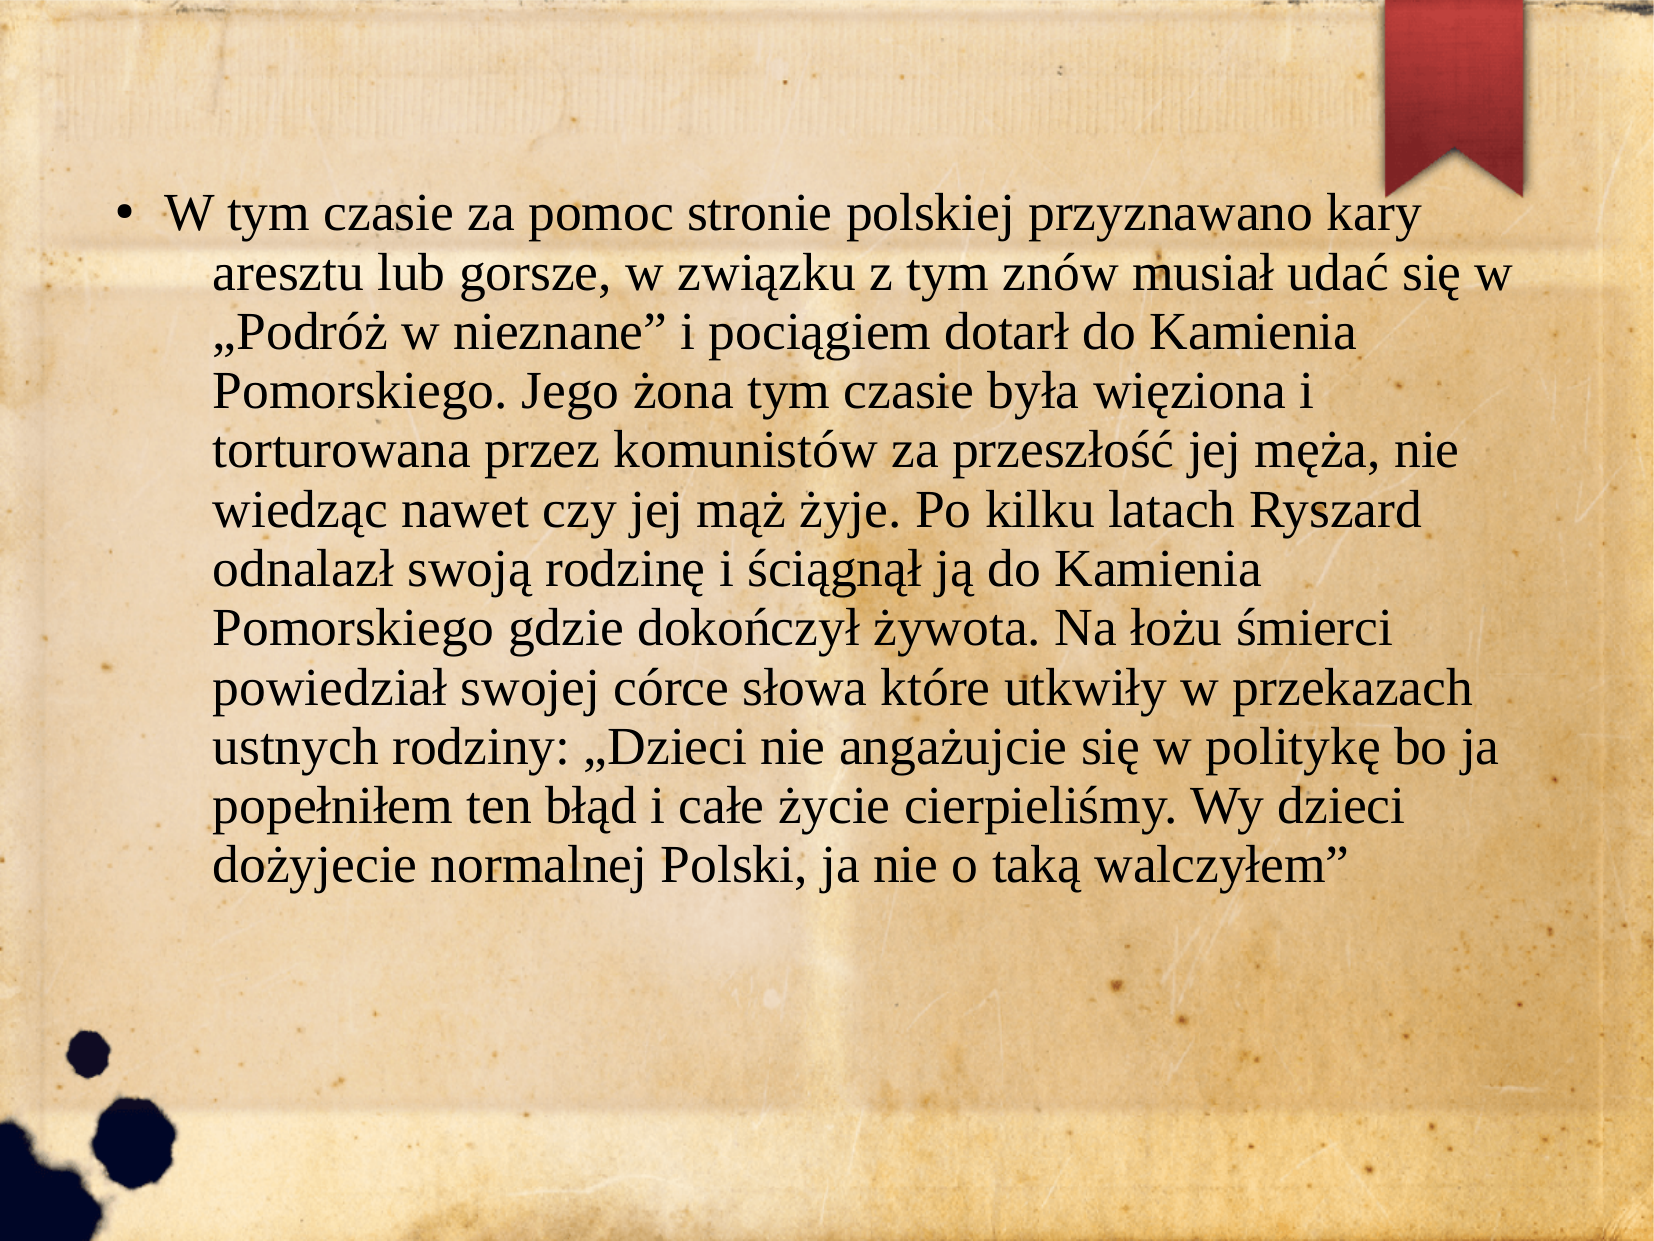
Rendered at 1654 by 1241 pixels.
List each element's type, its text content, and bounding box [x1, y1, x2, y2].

list W tym czasie za pomoc stronie polskiej przyznawano kary aresztu lub gorsze, w związku z tym znów musiał udać się w „Podróż w nieznane” i pociągiem dotarł do Kamienia Pomorskiego. Jego żona tym czasie była więziona i torturowana przez komunistów za przeszłość jej męża, nie wiedząc nawet czy jej mąż żyje. Po kilku latach Ryszard odnalazł swoją rodzinę i ściągnął ją do Kamienia Pomorskiego gdzie dokończył żywota. Na łożu śmierci powiedział swojej córce słowa które utkwiły w przekazach ustnych rodziny: „Dzieci nie angażujcie się w politykę bo ja popełniłem ten błąd i całe życie cierpieliśmy. Wy dzieci dożyjecie normalnej Polski, ja nie o taką walczyłem” [82, 183, 1539, 903]
